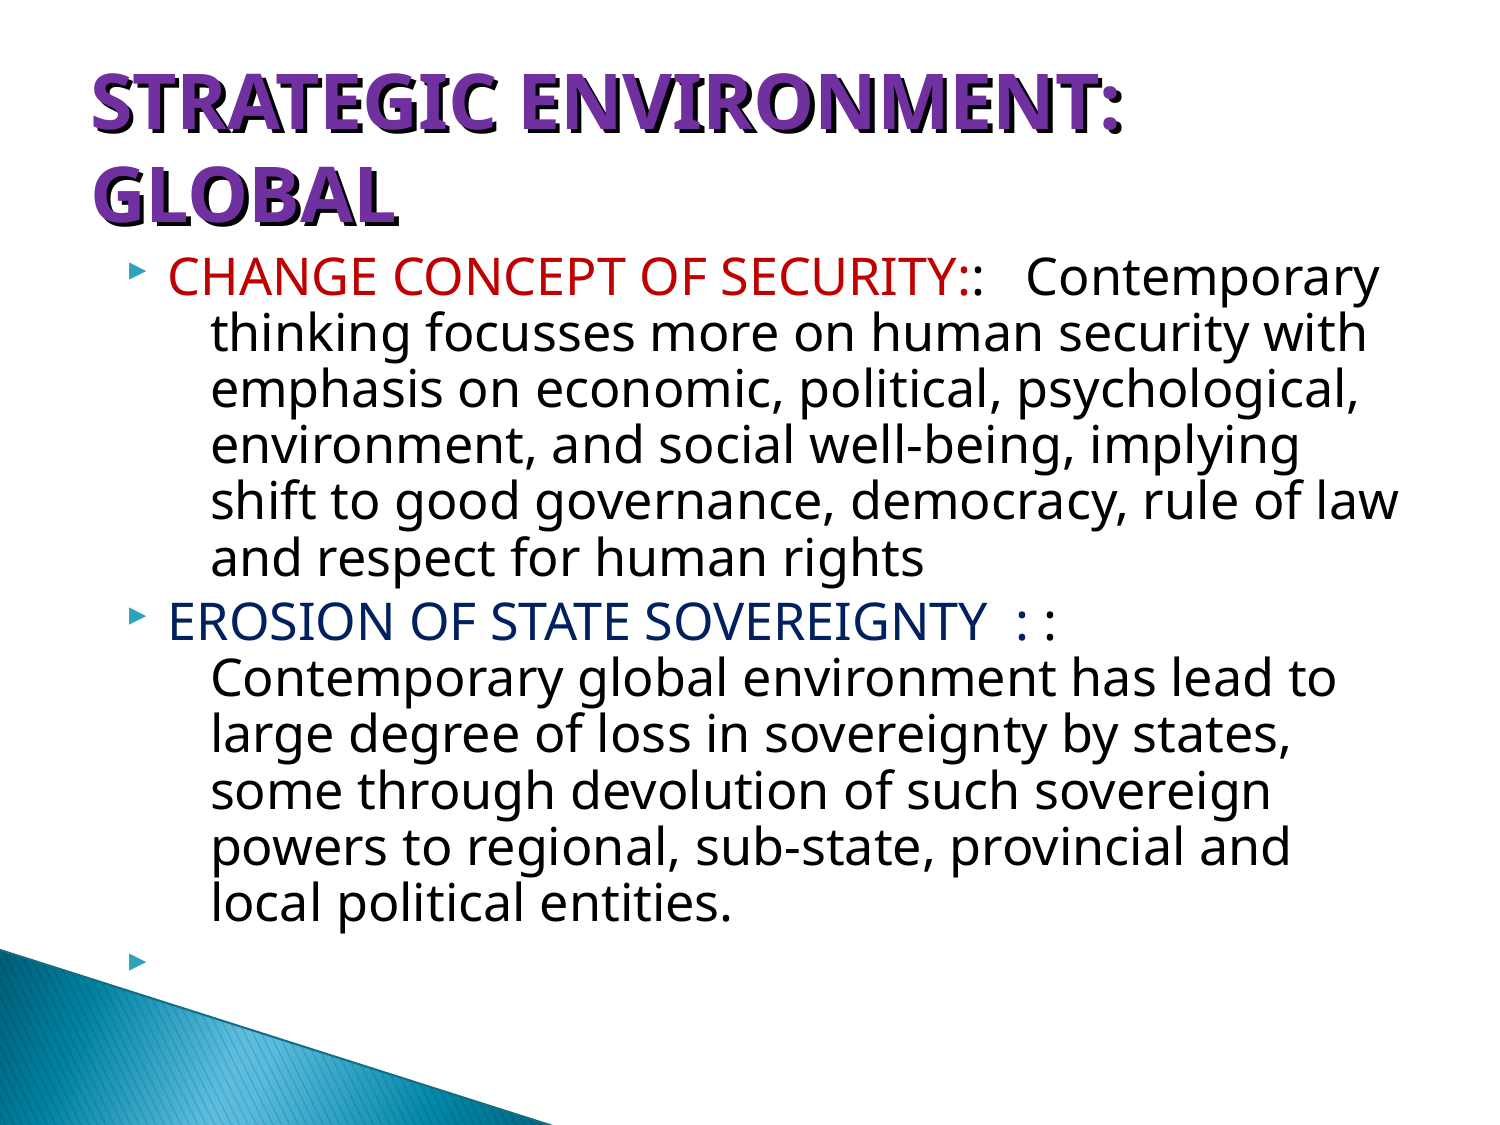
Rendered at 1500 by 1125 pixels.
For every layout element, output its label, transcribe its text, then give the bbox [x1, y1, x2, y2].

title STRATEGIC ENVIRONMENT: GLOBAL [75, 45, 1426, 233]
list CHANGE CONCEPT OF SECURITY:: Contemporary thinking focusses more on human security with emphasis on economic, political, psychological, environment, and social well-being, implying shift to good governance, democracy, rule of law and respect for human rights EROSION OF STATE SOVEREIGNTY : : Contemporary global environment has lead to large degree of loss in sovereignty by states, some through devolution of such sovereign powers to regional, sub-state, provincial and local political entities. [75, 243, 1426, 986]
